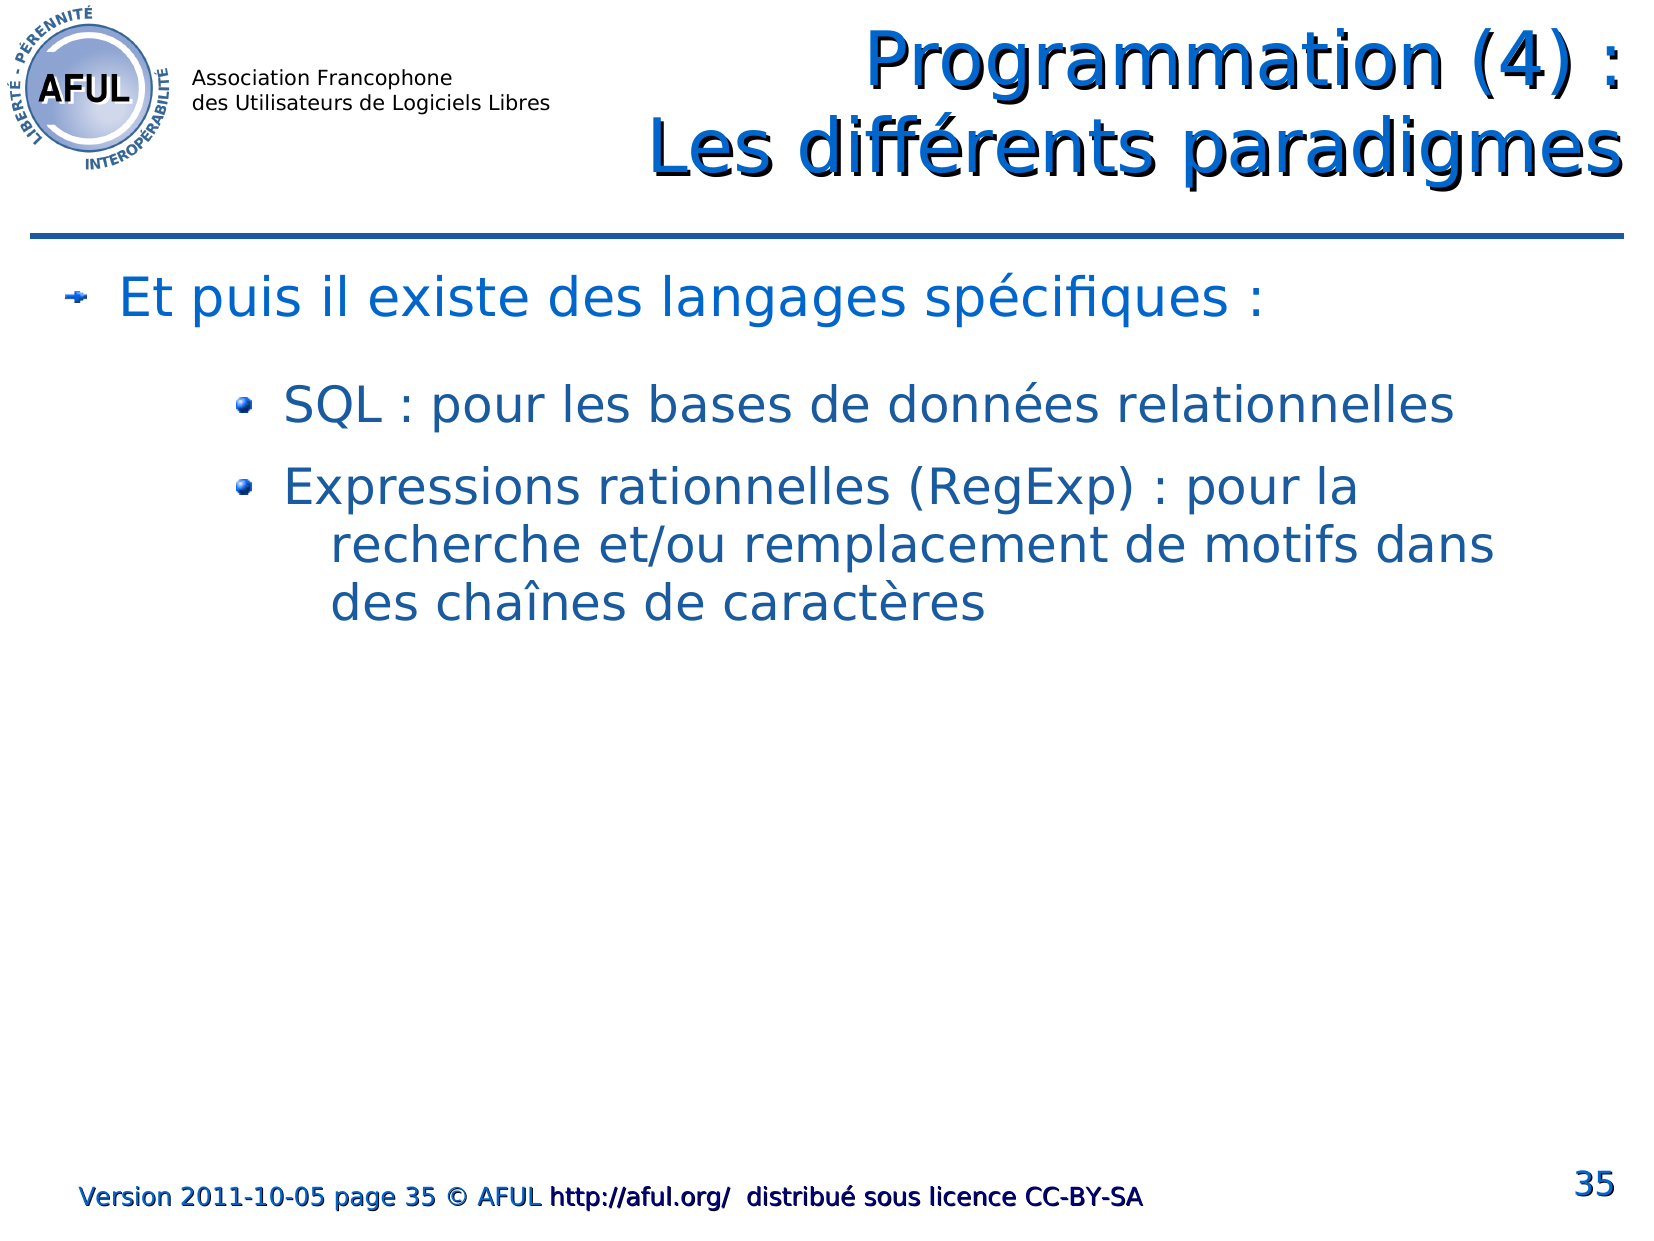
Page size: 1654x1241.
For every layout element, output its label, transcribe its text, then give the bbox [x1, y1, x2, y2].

picture [0, 0, 178, 178]
title Programmation (4) : Les différents paradigmes [501, 0, 1625, 207]
list Et puis il existe des langages spécifiques : SQL : pour les bases de données relationnelles Expressions rationnelles (RegExp) : pour la recherche et/ou remplacement de motifs dans des chaînes de caractères [47, 265, 1595, 1211]
